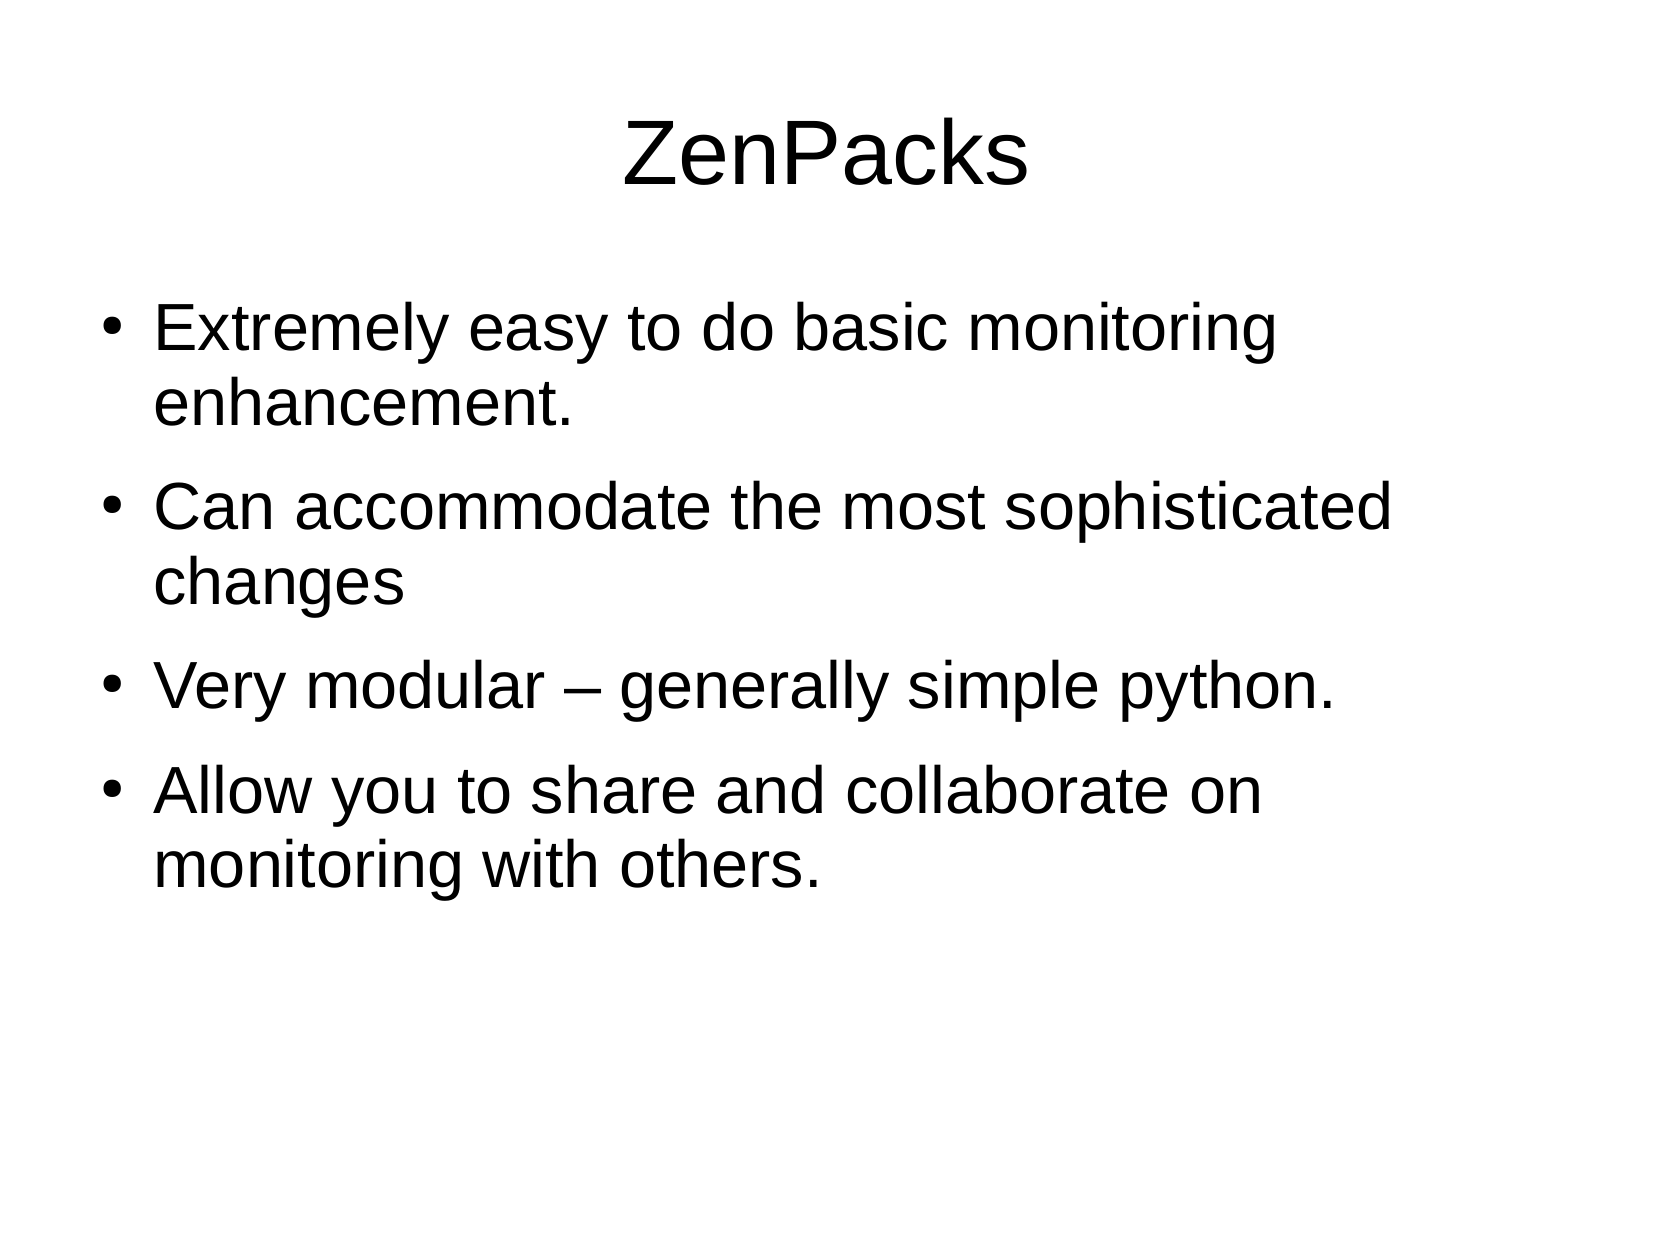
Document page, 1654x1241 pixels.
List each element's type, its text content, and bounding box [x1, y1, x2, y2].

list Extremely easy to do basic monitoring enhancement. Can accommodate the most sophisticated changes Very modular – generally simple python. Allow you to share and collaborate on monitoring with others. [82, 290, 1571, 1109]
title ZenPacks [82, 49, 1571, 257]
